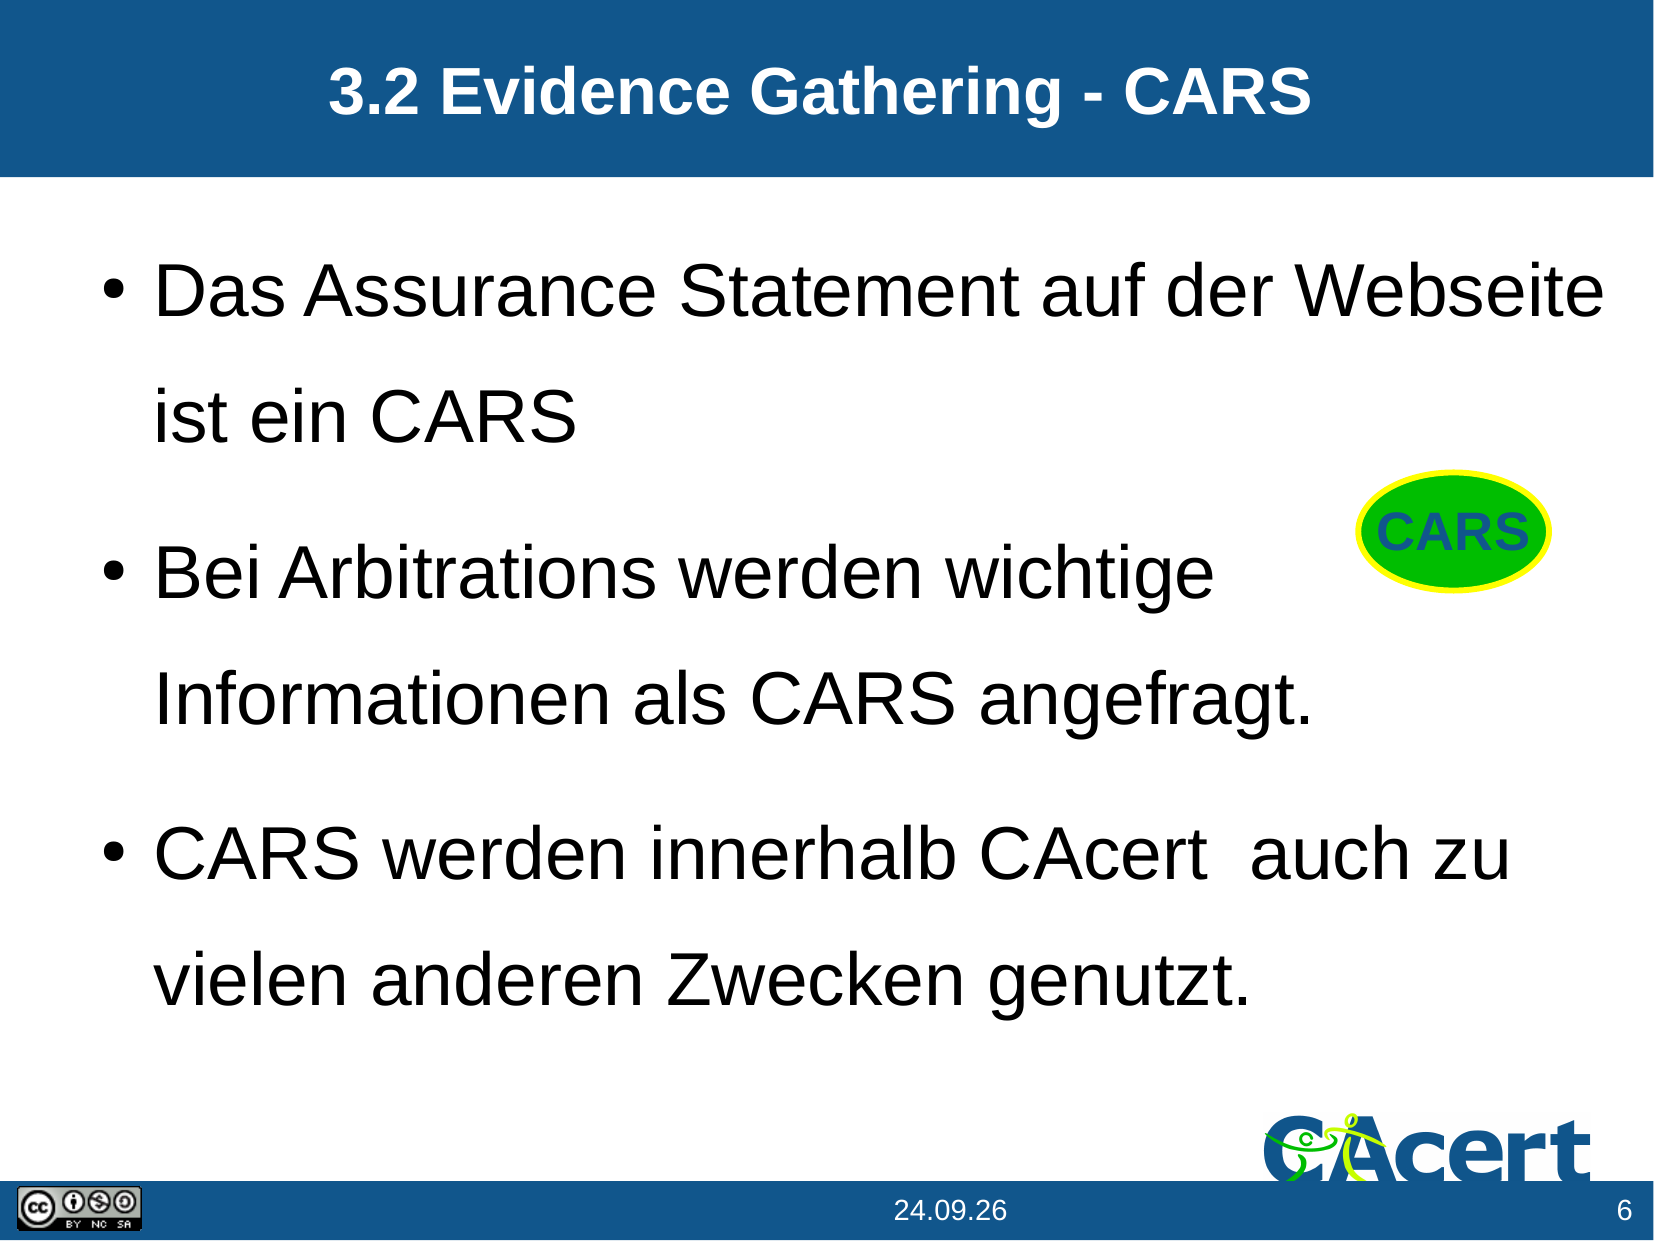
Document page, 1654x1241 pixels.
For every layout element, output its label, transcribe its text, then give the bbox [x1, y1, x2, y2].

list Das Assurance Statement auf der Webseite ist ein CARS Bei Arbitrations werden wichtige Informationen als CARS angefragt. CARS werden innerhalb CAcert auch zu vielen anderen Zwecken genutzt. [82, 206, 1625, 1065]
picture [17, 1186, 142, 1231]
title 3.2 Evidence Gathering - CARS [76, 17, 1565, 166]
picture [1263, 1112, 1591, 1181]
text_box CARS [1358, 472, 1550, 591]
